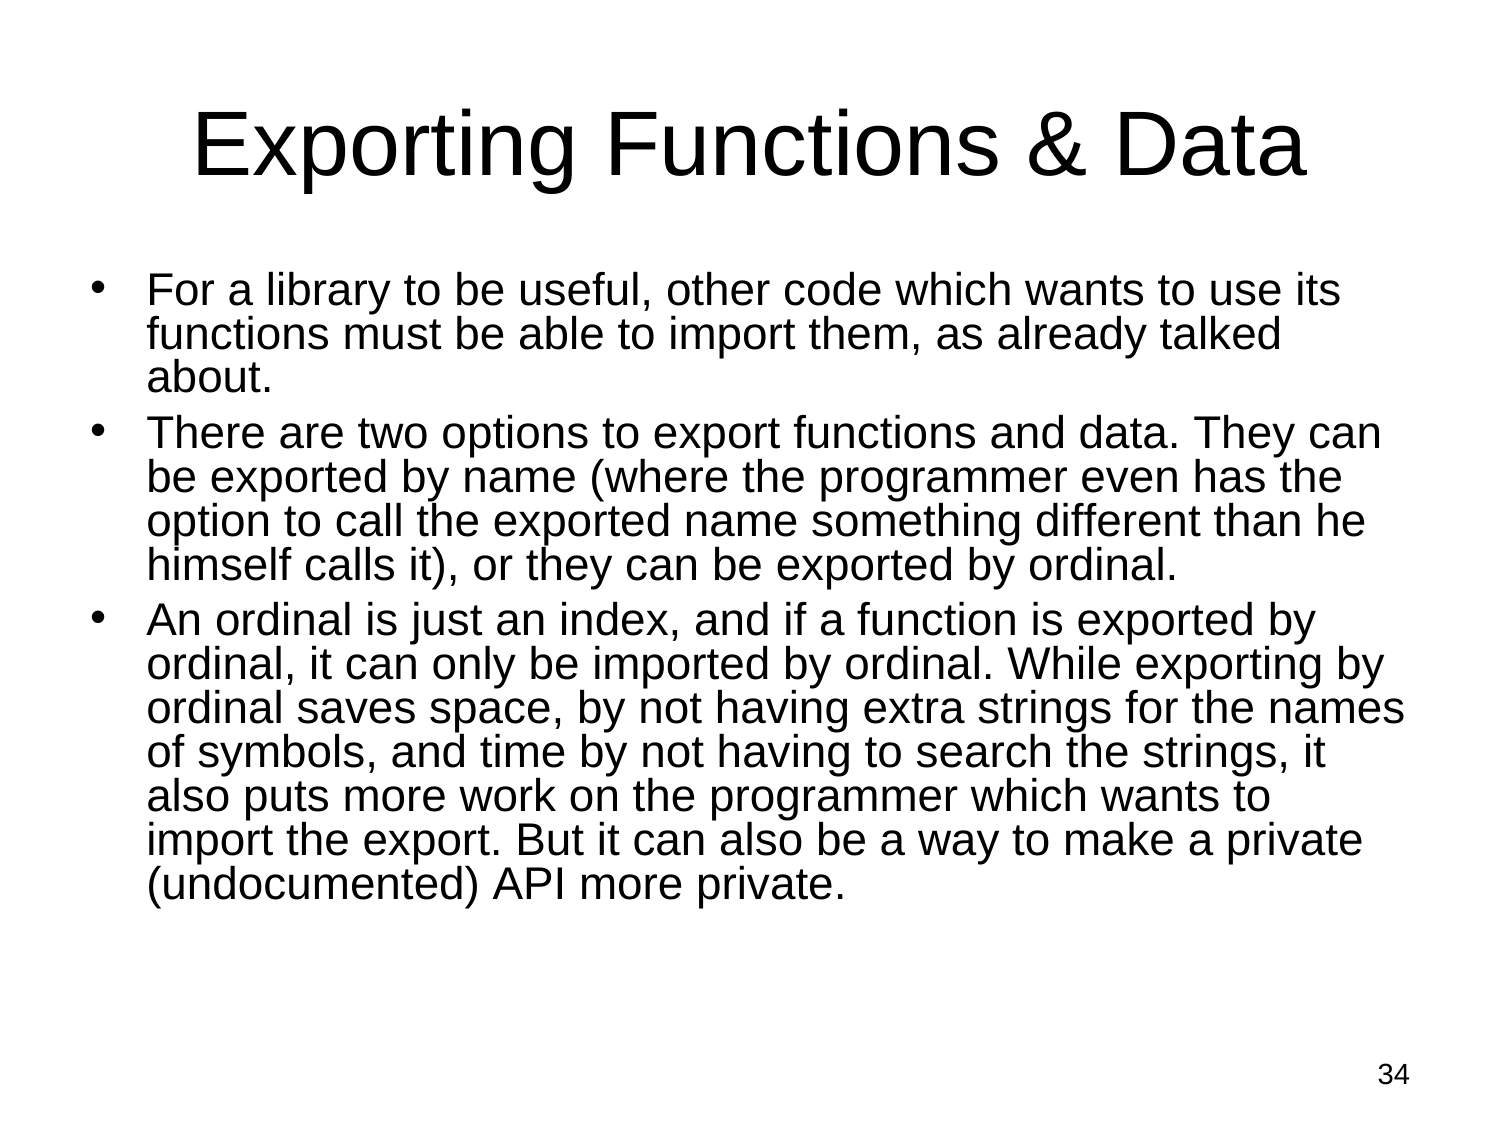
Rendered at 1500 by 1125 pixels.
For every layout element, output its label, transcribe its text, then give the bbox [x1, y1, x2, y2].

text_box <number> [1074, 1042, 1426, 1103]
title Exporting Functions & Data [75, 45, 1426, 233]
list For a library to be useful, other code which wants to use its functions must be able to import them, as already talked about. There are two options to export functions and data. They can be exported by name (where the programmer even has the option to call the exported name something different than he himself calls it), or they can be exported by ordinal. An ordinal is just an index, and if a function is exported by ordinal, it can only be imported by ordinal. While exporting by ordinal saves space, by not having extra strings for the names of symbols, and time by not having to search the strings, it also puts more work on the programmer which wants to import the export. But it can also be a way to make a private (undocumented) API more private. [75, 262, 1426, 1006]
